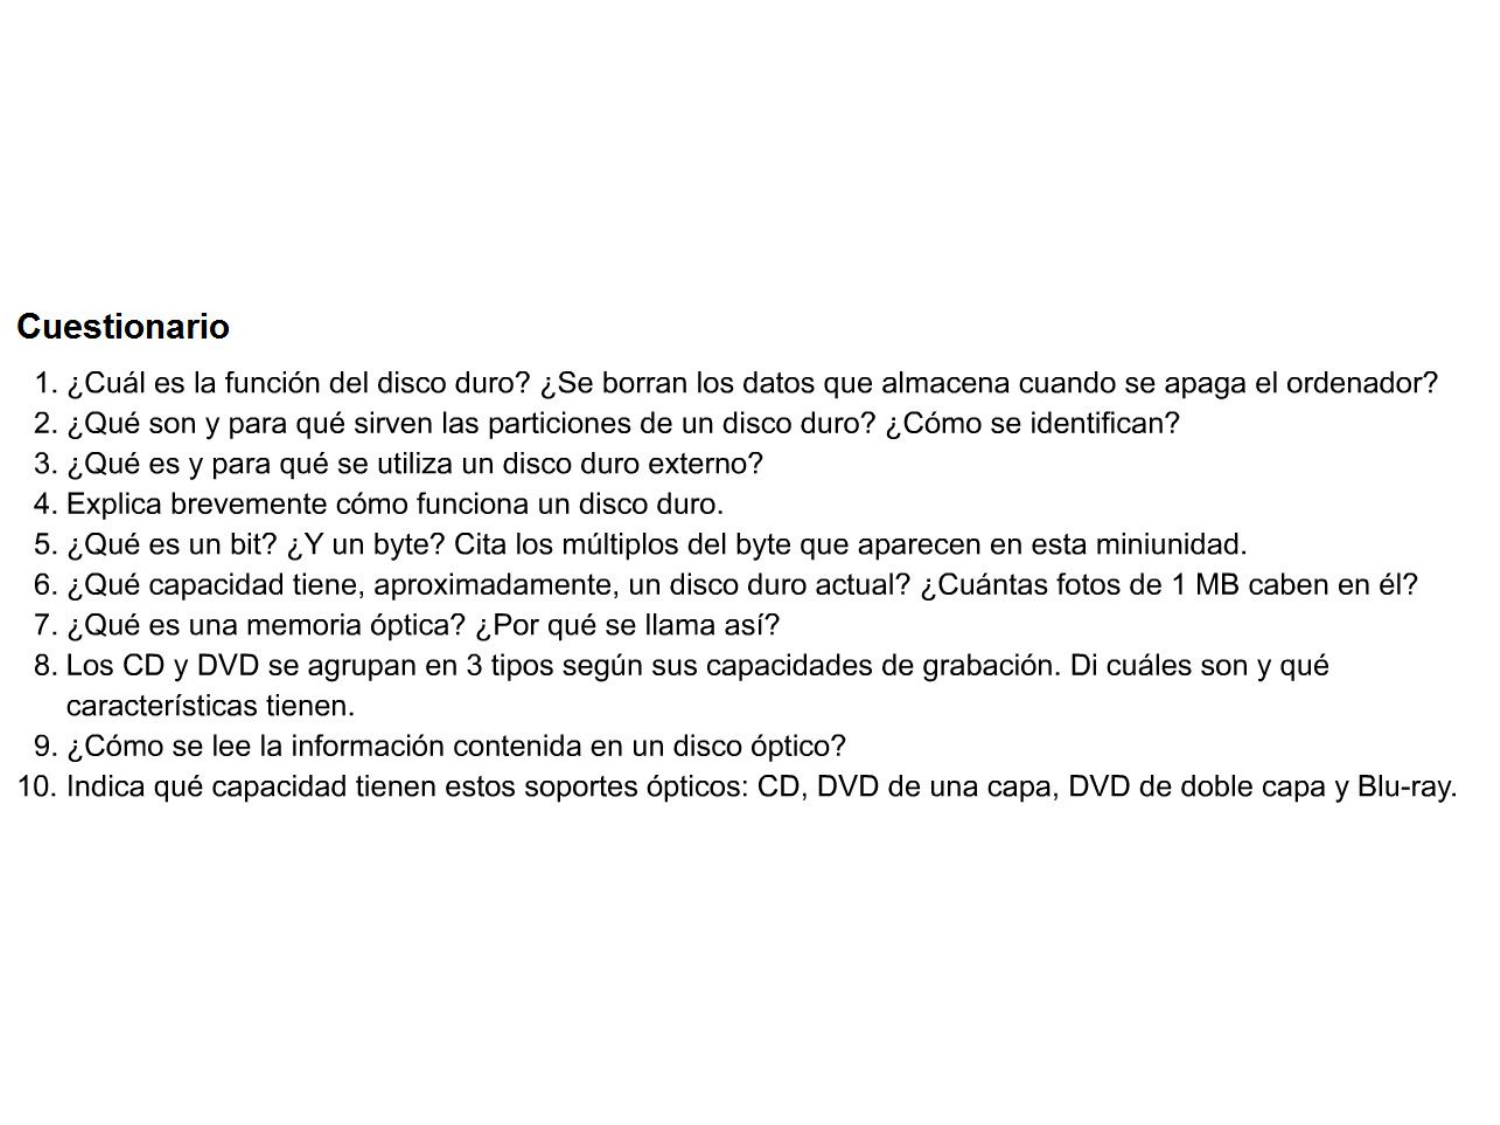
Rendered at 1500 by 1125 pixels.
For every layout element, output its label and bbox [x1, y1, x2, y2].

picture [0, 293, 1500, 831]
